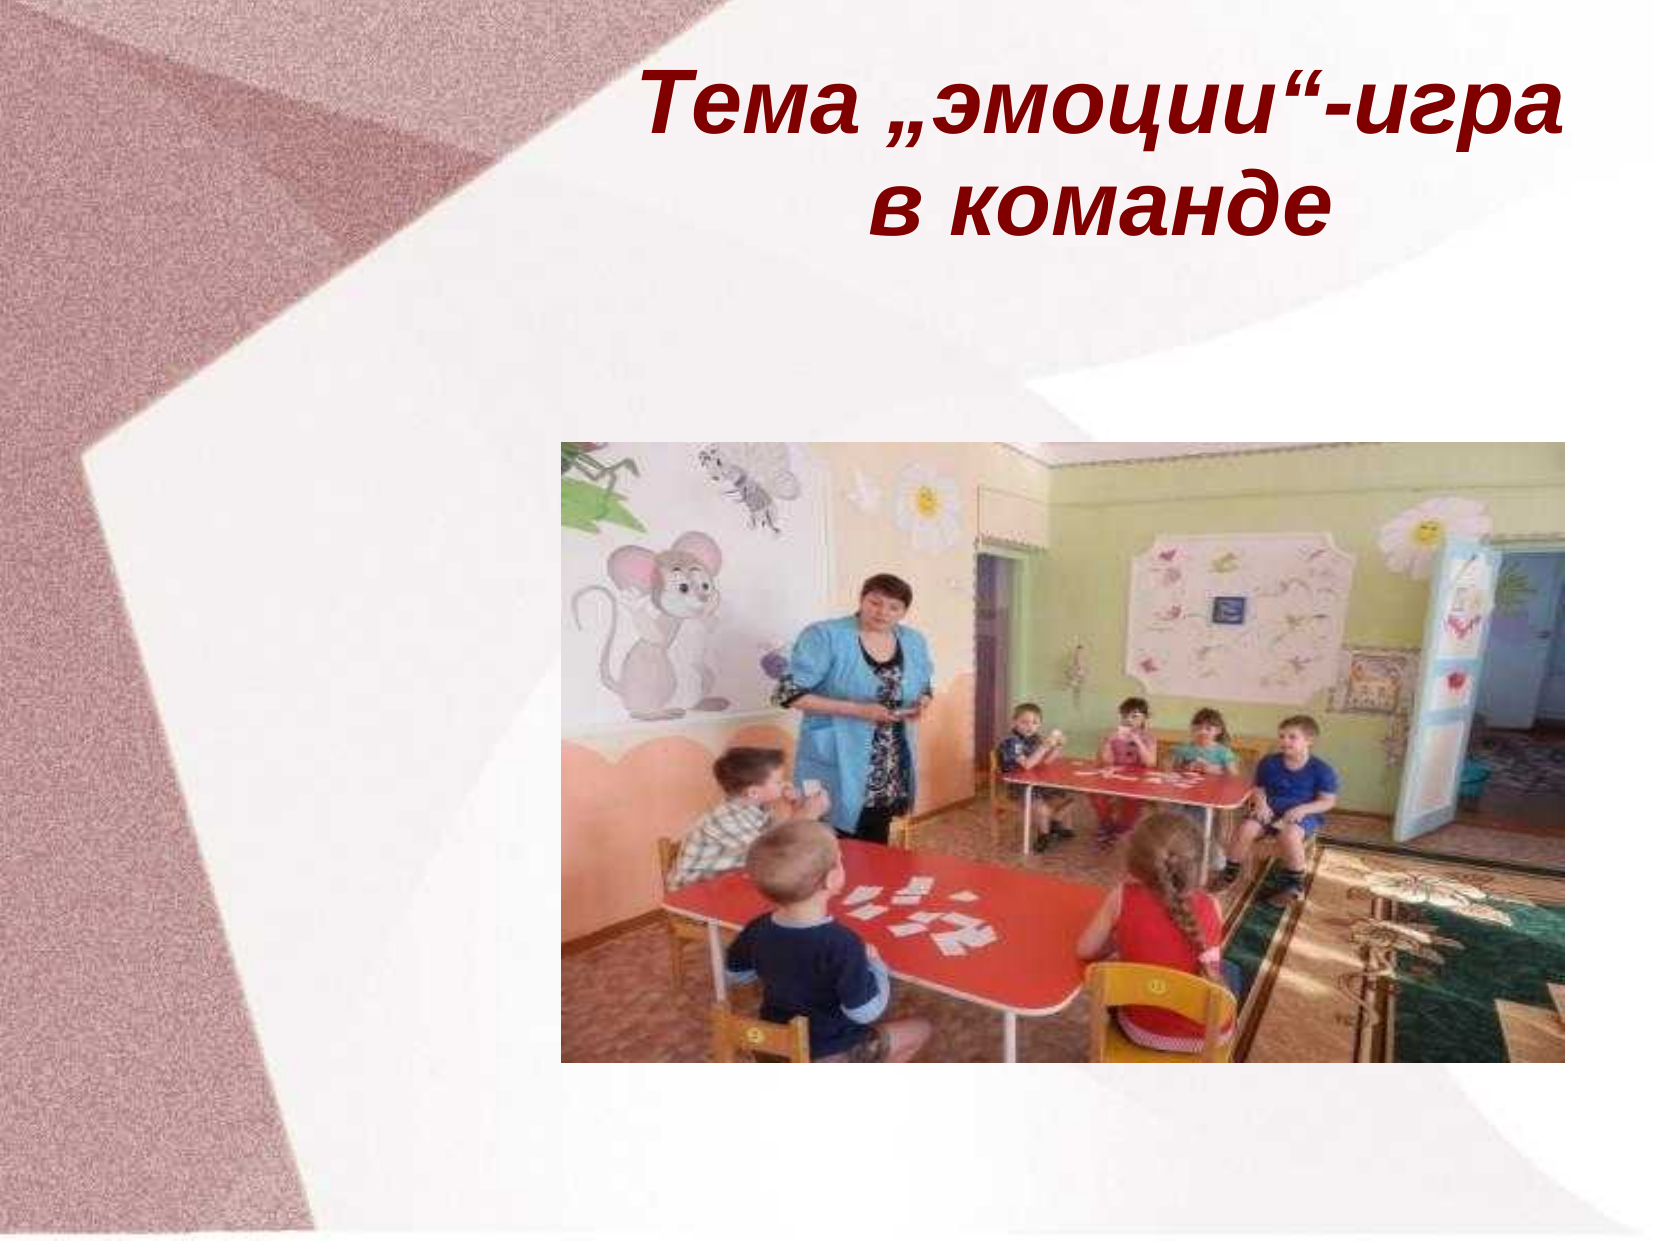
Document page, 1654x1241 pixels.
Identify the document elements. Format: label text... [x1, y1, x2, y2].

title Тема „эмоции“-игра в команде [596, 49, 1607, 257]
picture [0, 0, 1654, 1241]
